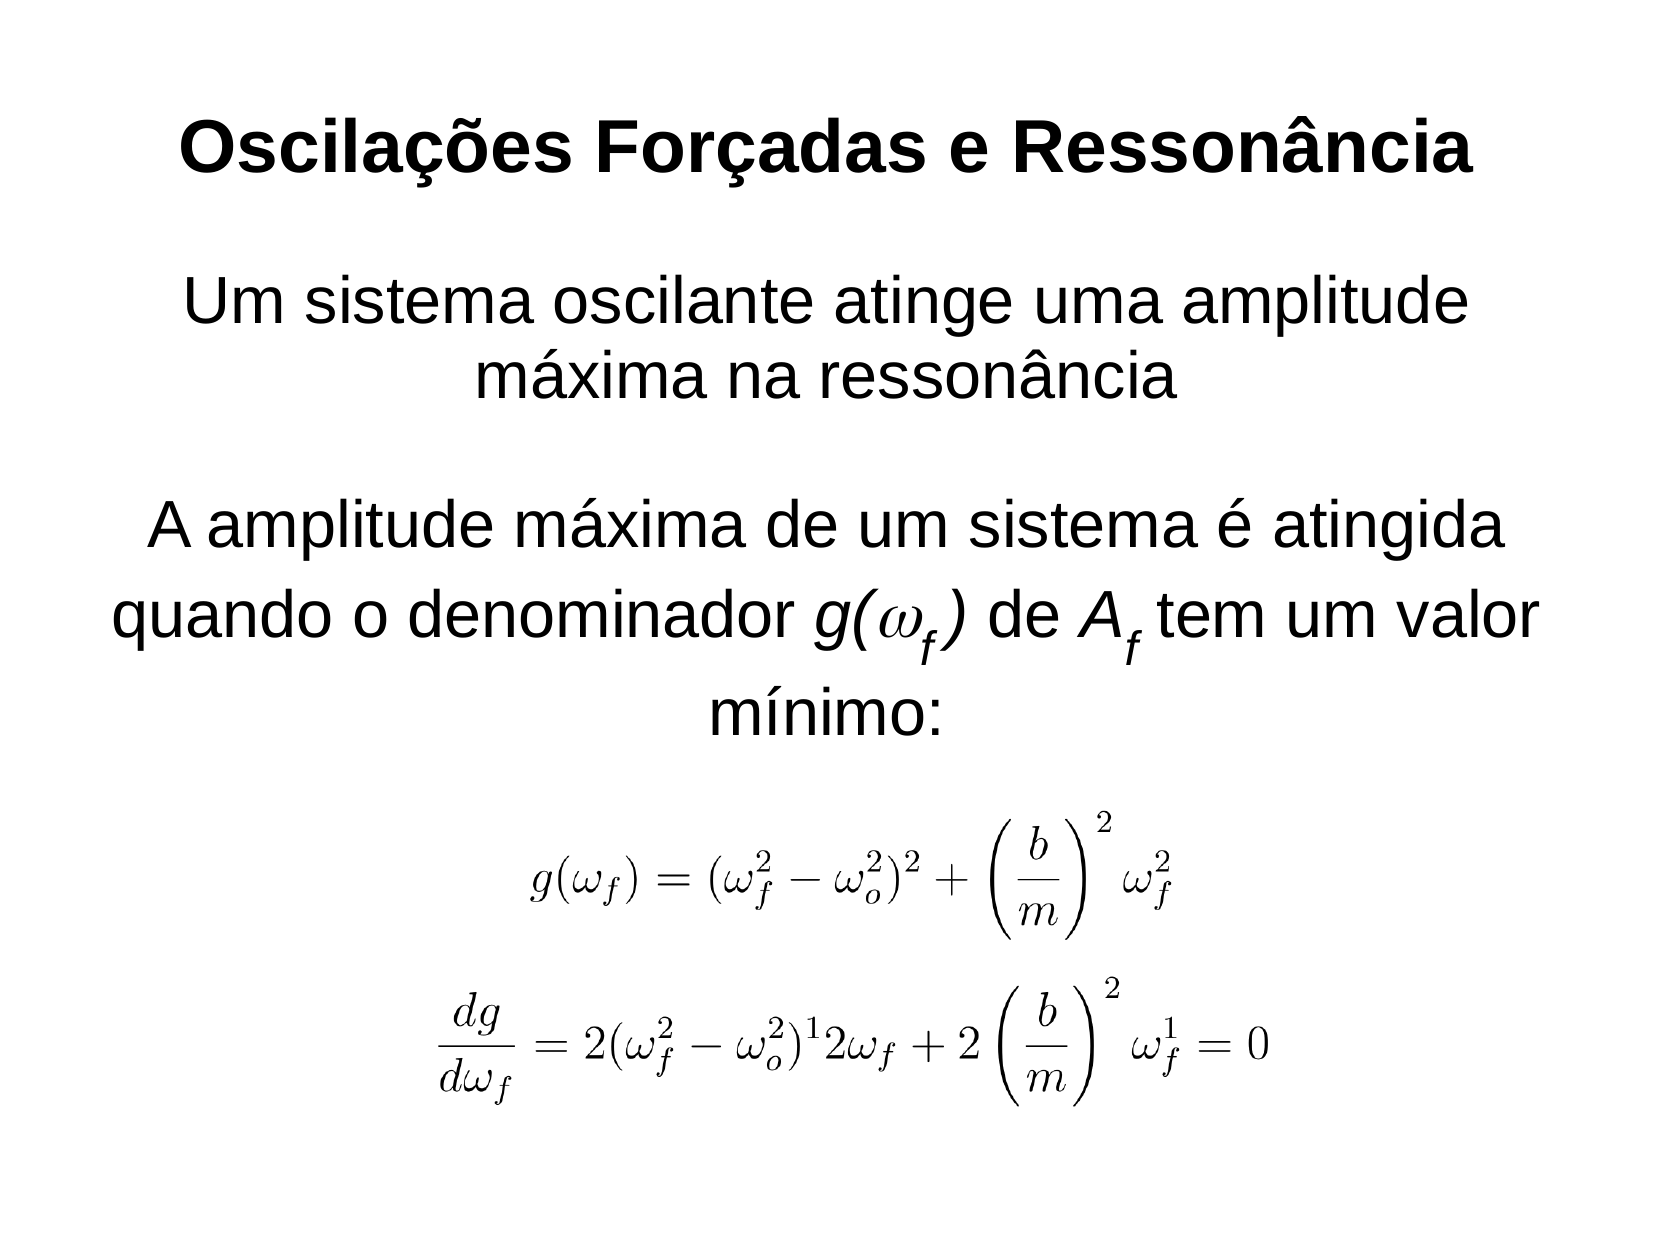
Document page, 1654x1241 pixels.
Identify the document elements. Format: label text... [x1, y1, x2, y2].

subtitle Oscilações Forçadas e Ressonância Um sistema oscilante atinge uma amplitude máxima na ressonância A amplitude máxima de um sistema é atingida quando o denominador g(wf ) de Af tem um valor mínimo: [82, 96, 1571, 1057]
picture [395, 792, 1300, 1128]
